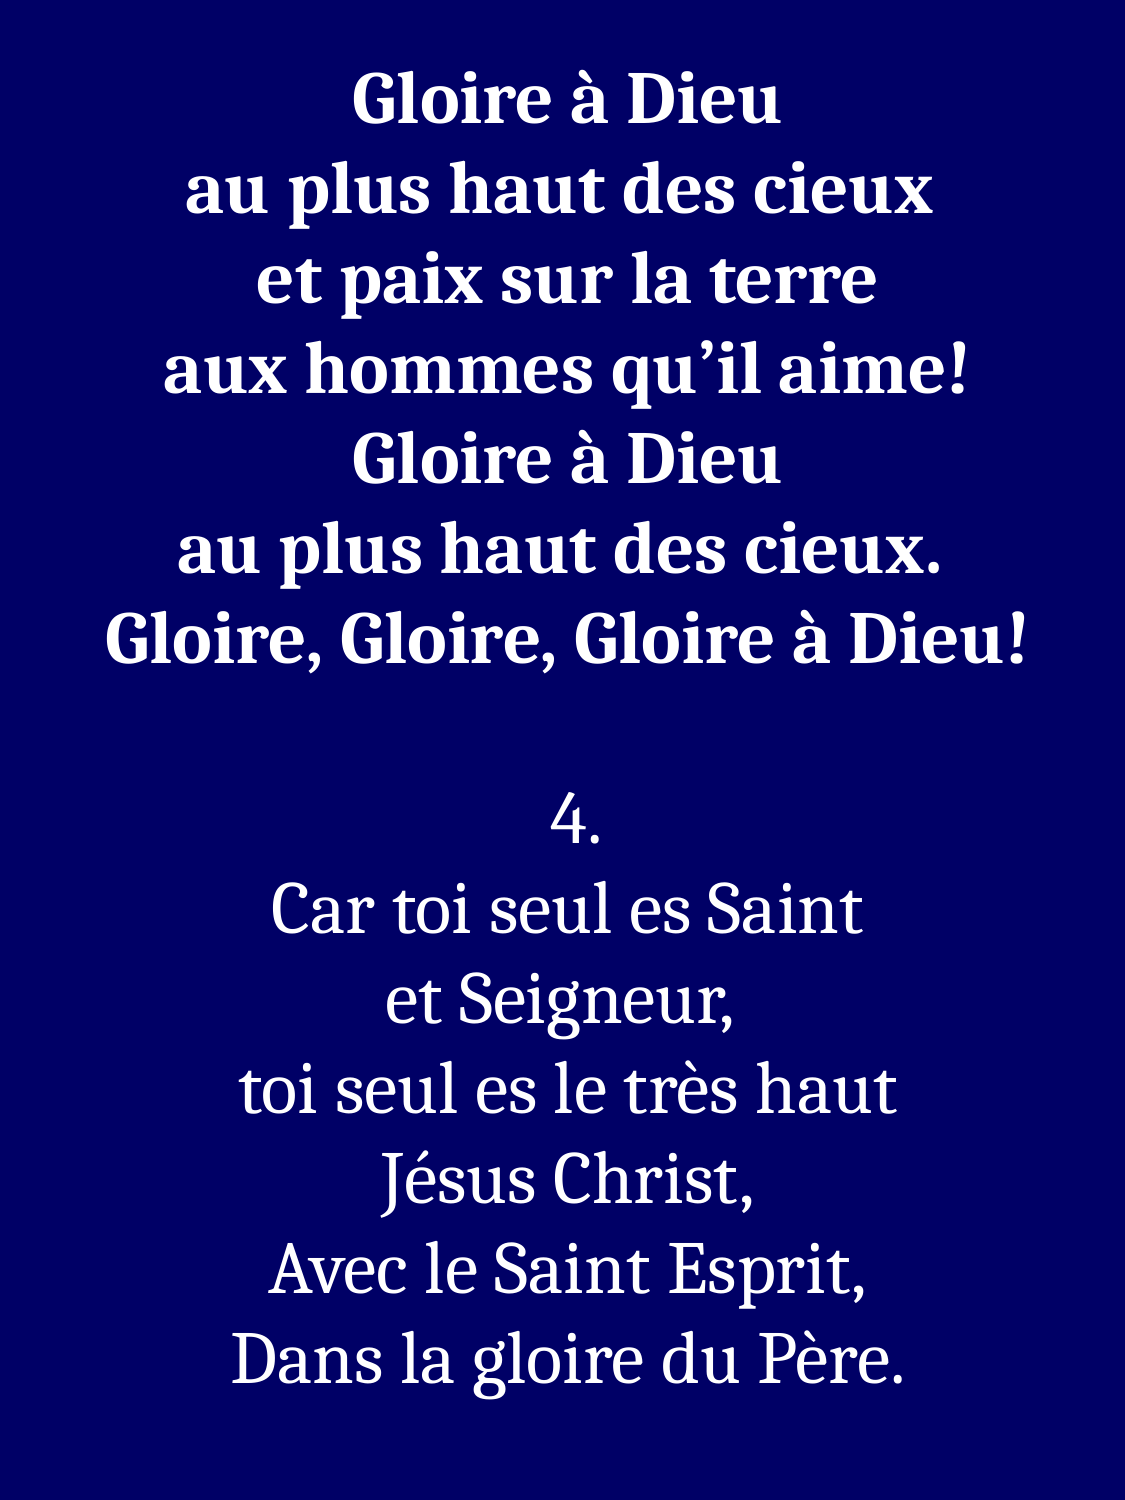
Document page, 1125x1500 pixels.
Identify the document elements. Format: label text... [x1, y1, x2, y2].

text_box Gloire à Dieu au plus haut des cieux et paix sur la terre aux hommes qu’il aime! Gloire à Dieu au plus haut des cieux. Gloire, Gloire, Gloire à Dieu! 4. Car toi seul es Saint et Seigneur, toi seul es le très haut Jésus Christ, Avec le Saint Esprit, Dans la gloire du Père. [0, 41, 1125, 1407]
